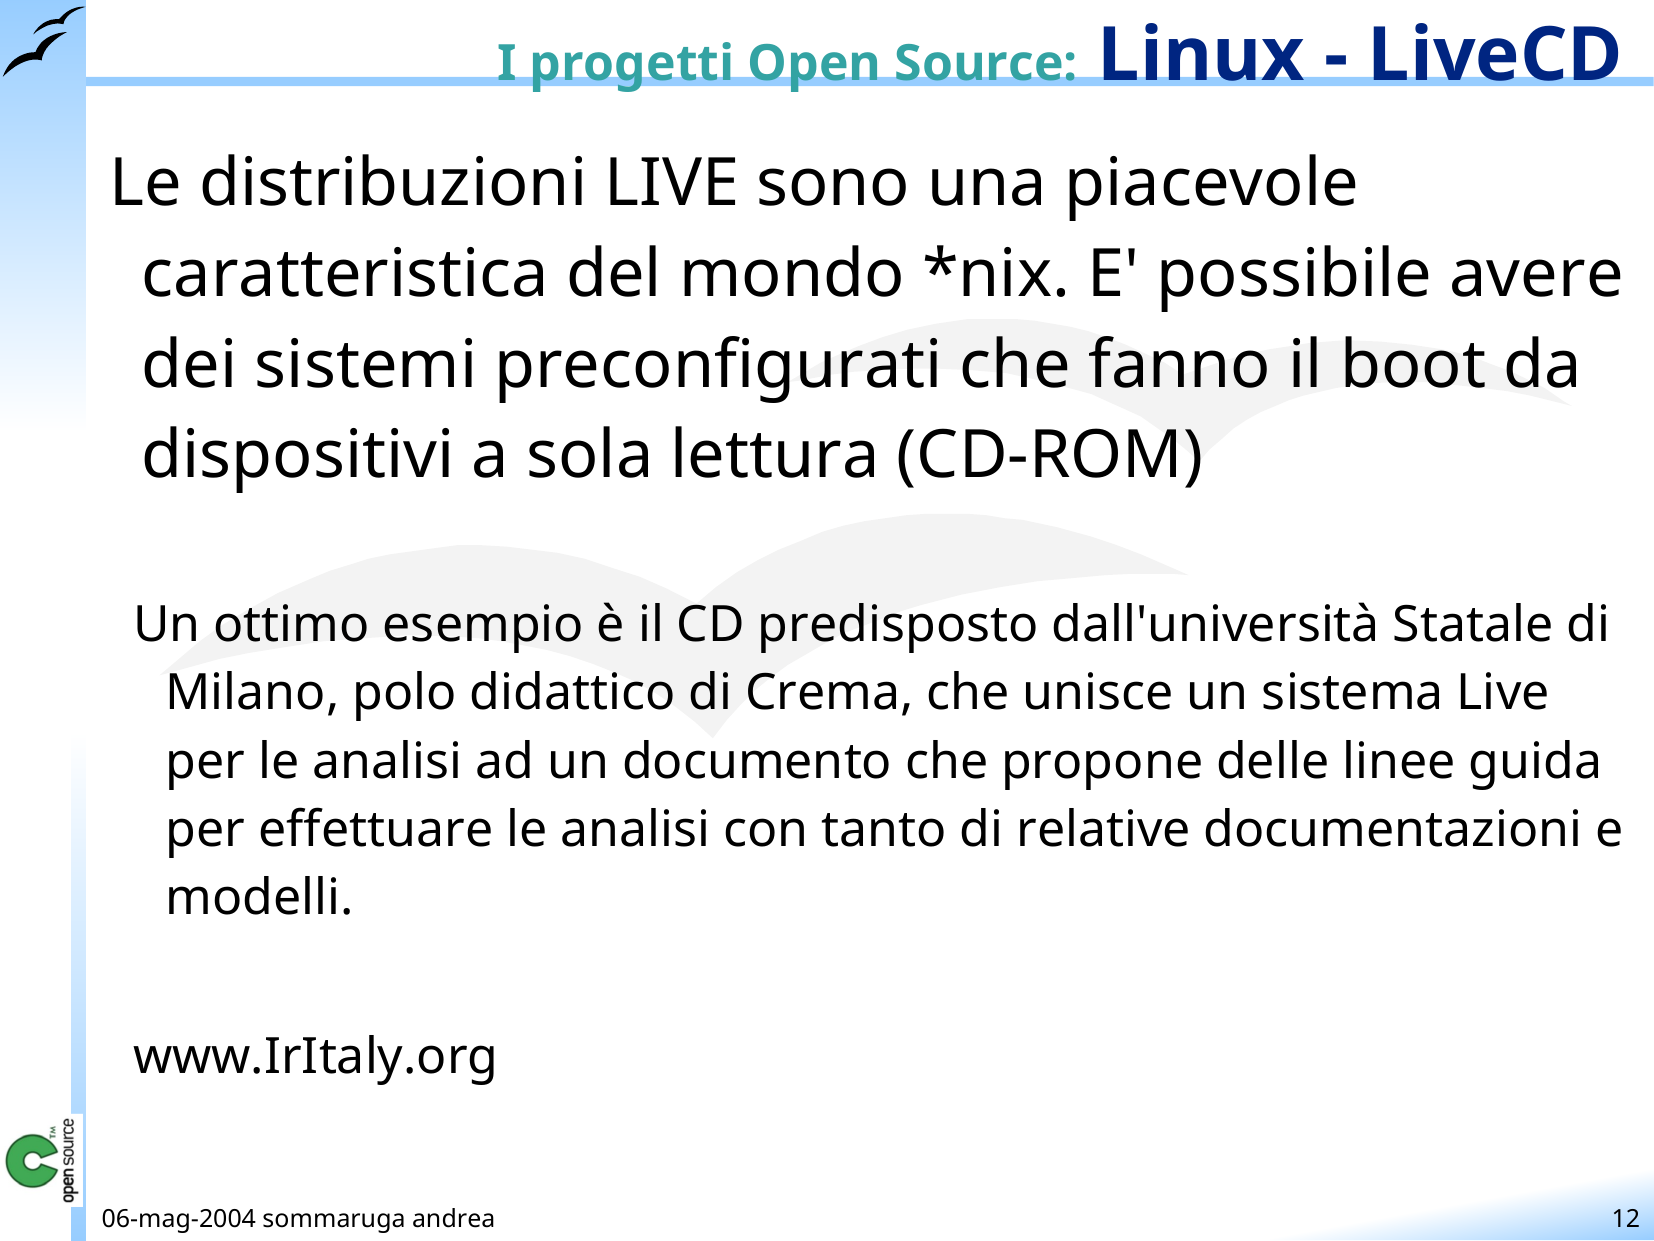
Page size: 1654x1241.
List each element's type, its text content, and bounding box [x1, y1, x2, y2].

title I progetti Open Source: Linux - LiveCD [85, 0, 1654, 104]
picture [1, 1115, 83, 1207]
list Le distribuzioni LIVE sono una piacevole caratteristica del mondo *nix. E' possibile avere dei sistemi preconfigurati che fanno il boot da dispositivi a sola lettura (CD-ROM) Un ottimo esempio è il CD predisposto dall'università Statale di Milano, polo didattico di Crema, che unisce un sistema Live per le analisi ad un documento che propone delle linee guida per effettuare le analisi con tanto di relative documentazioni e modelli. www.IrItaly.org [85, 134, 1628, 1163]
